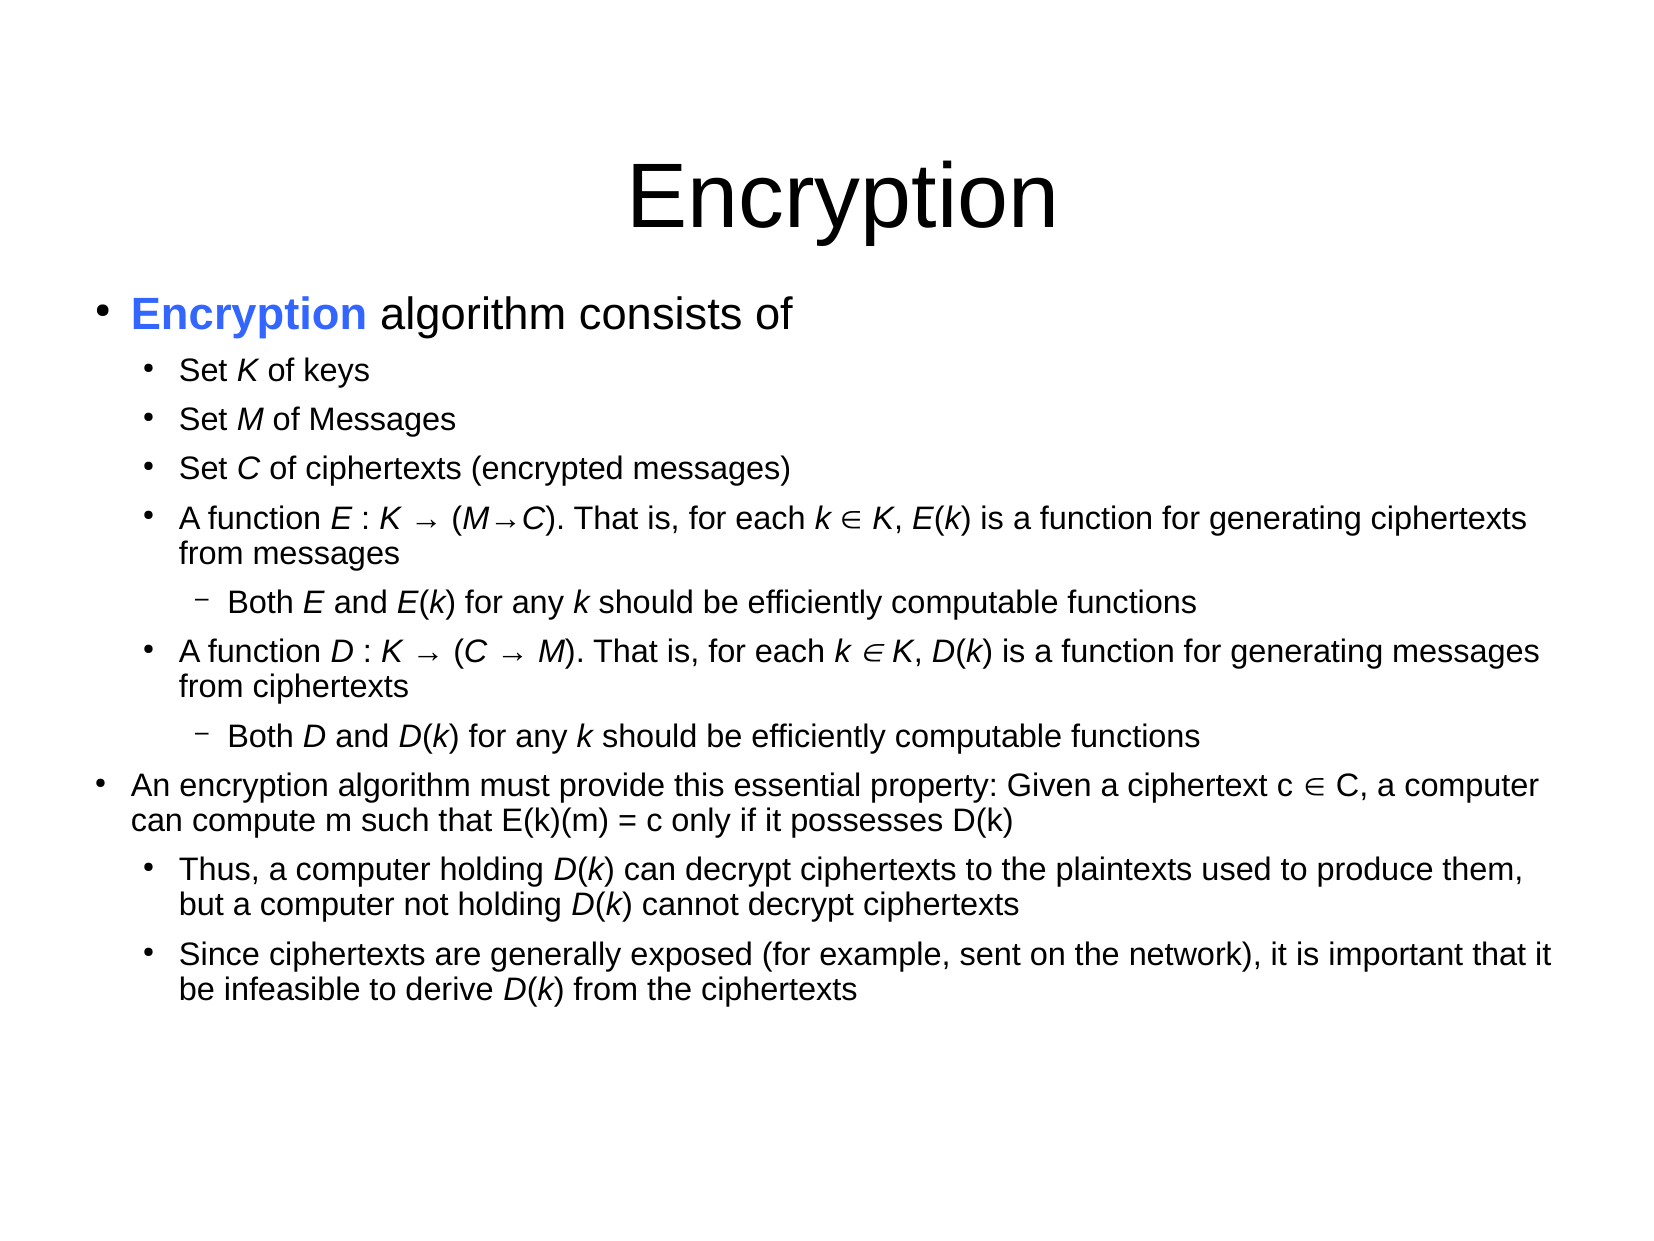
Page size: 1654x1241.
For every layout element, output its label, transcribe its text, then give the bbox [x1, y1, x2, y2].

title Encryption [82, 49, 1571, 257]
list Encryption algorithm consists of Set K of keys Set M of Messages Set C of ciphertexts (encrypted messages) A function E : K → (M→C). That is, for each k  K, E(k) is a function for generating ciphertexts from messages Both E and E(k) for any k should be efficiently computable functions A function D : K → (C → M). That is, for each k  K, D(k) is a function for generating messages from ciphertexts Both D and D(k) for any k should be efficiently computable functions An encryption algorithm must provide this essential property: Given a ciphertext c  C, a computer can compute m such that E(k)(m) = c only if it possesses D(k) Thus, a computer holding D(k) can decrypt ciphertexts to the plaintexts used to produce them, but a computer not holding D(k) cannot decrypt ciphertexts Since ciphertexts are generally exposed (for example, sent on the network), it is important that it be infeasible to derive D(k) from the ciphertexts [82, 290, 1571, 1010]
